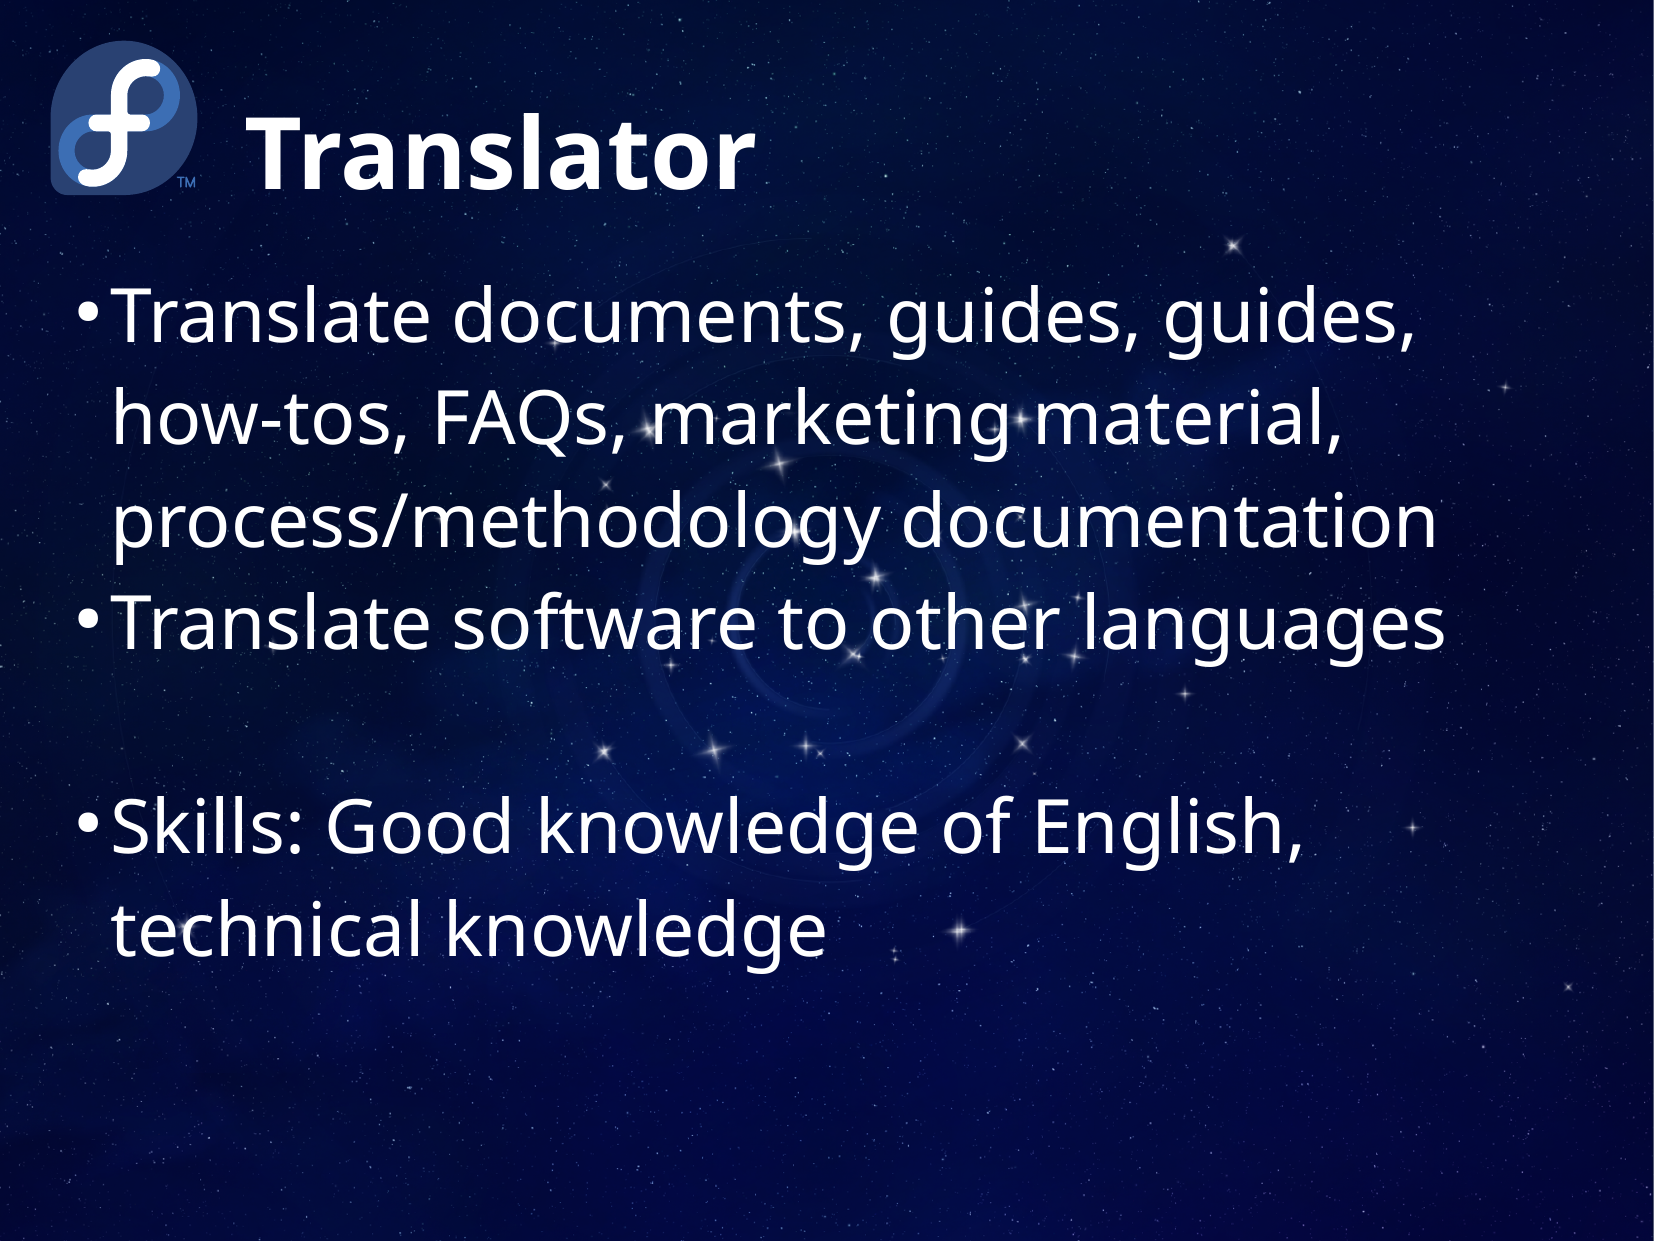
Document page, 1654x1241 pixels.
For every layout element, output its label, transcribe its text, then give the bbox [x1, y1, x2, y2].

text_box Translate documents, guides, guides, how-tos, FAQs, marketing material, process/methodology documentation Translate software to other languages Skills: Good knowledge of English, technical knowledge [60, 255, 1621, 1216]
text_box [176, 176, 196, 188]
picture [0, 0, 1654, 1241]
text_box [50, 40, 198, 196]
text_box Translator [218, 82, 758, 215]
